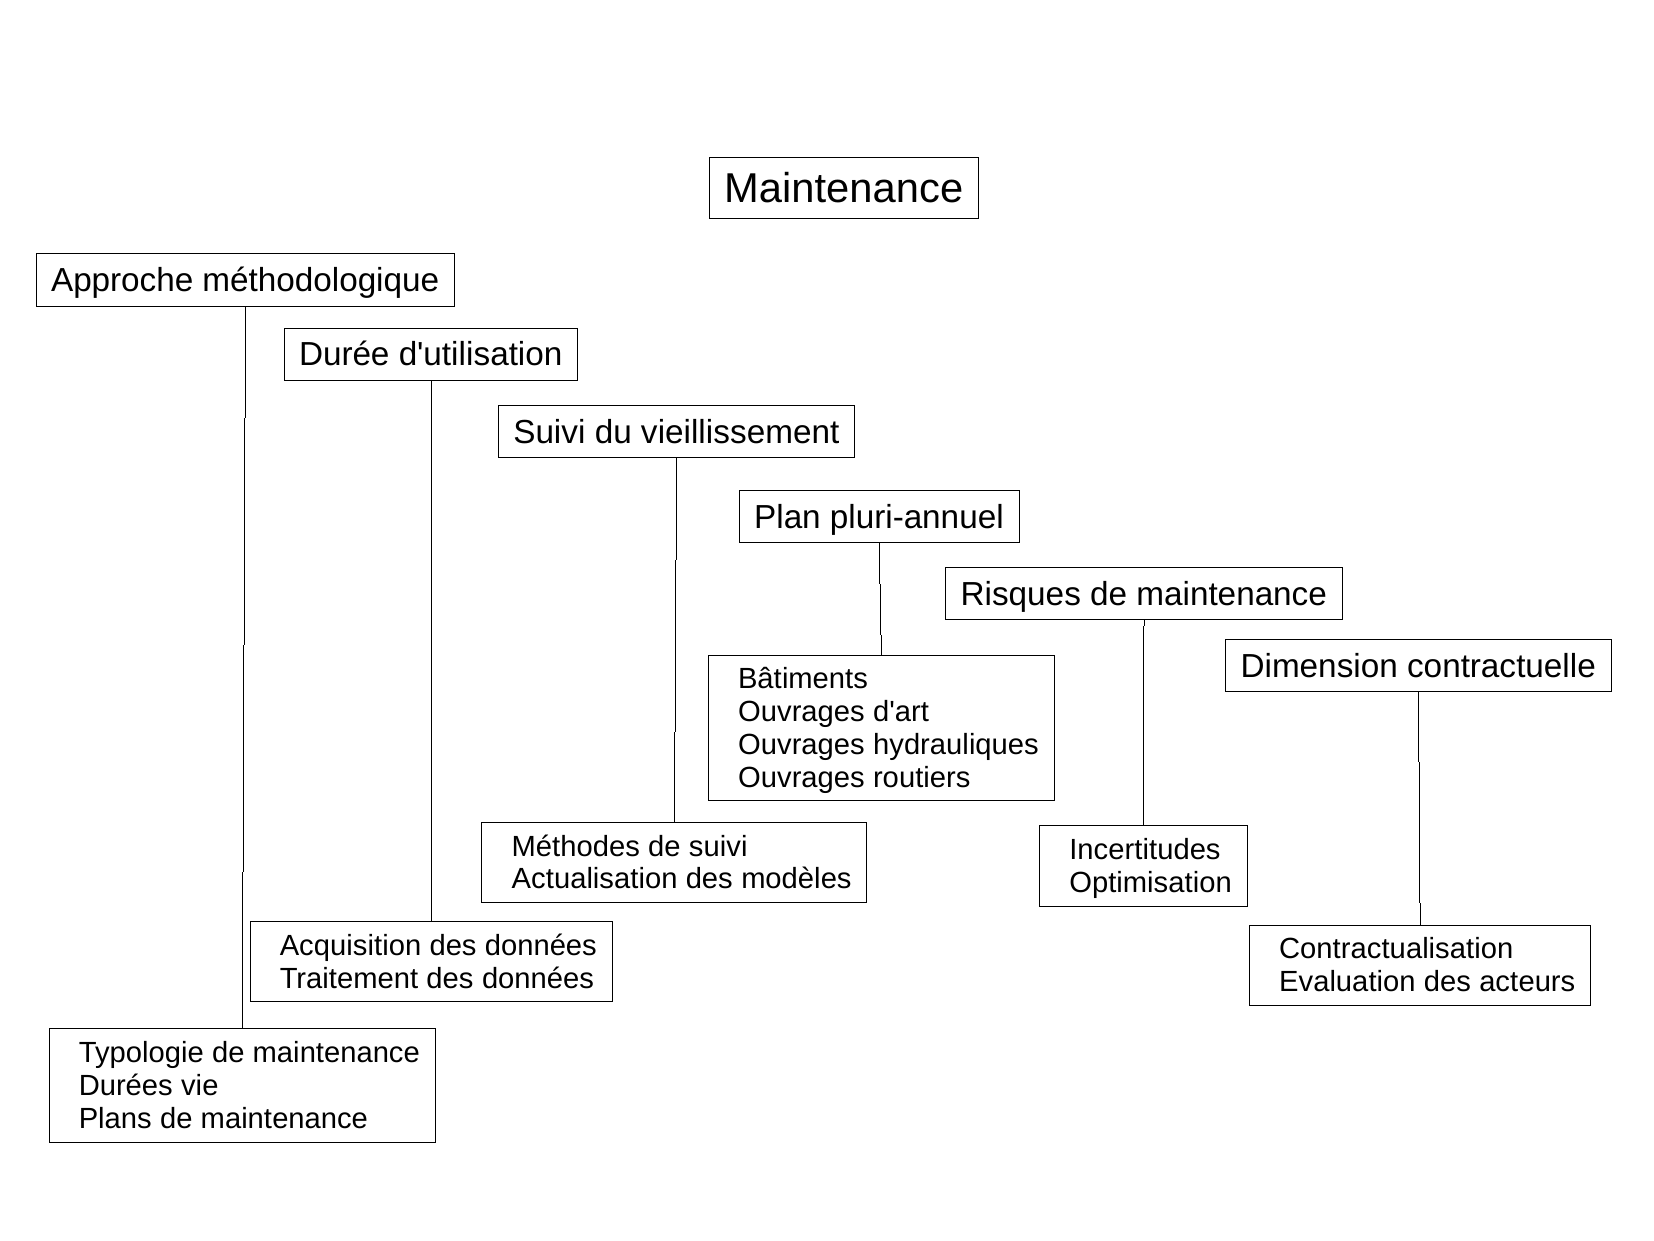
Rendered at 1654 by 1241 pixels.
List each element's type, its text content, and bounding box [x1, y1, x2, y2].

text_box Incertitudes Optimisation [1039, 825, 1248, 907]
text_box Risques de maintenance [945, 567, 1343, 620]
text_box Maintenance [709, 157, 979, 219]
text_box Acquisition des données Traitement des données [250, 921, 613, 1002]
text_box Durée d'utilisation [284, 328, 578, 381]
text_box Typologie de maintenance Durées vie Plans de maintenance [49, 1028, 436, 1143]
text_box Dimension contractuelle [1225, 639, 1612, 692]
text_box Plan pluri-annuel [739, 490, 1020, 543]
text_box Suivi du vieillissement [498, 405, 855, 458]
text_box Approche méthodologique [36, 253, 455, 307]
text_box Méthodes de suivi Actualisation des modèles [481, 822, 867, 903]
text_box Bâtiments Ouvrages d'art Ouvrages hydrauliques Ouvrages routiers [709, 655, 1054, 801]
text_box Contractualisation Evaluation des acteurs [1249, 925, 1591, 1006]
